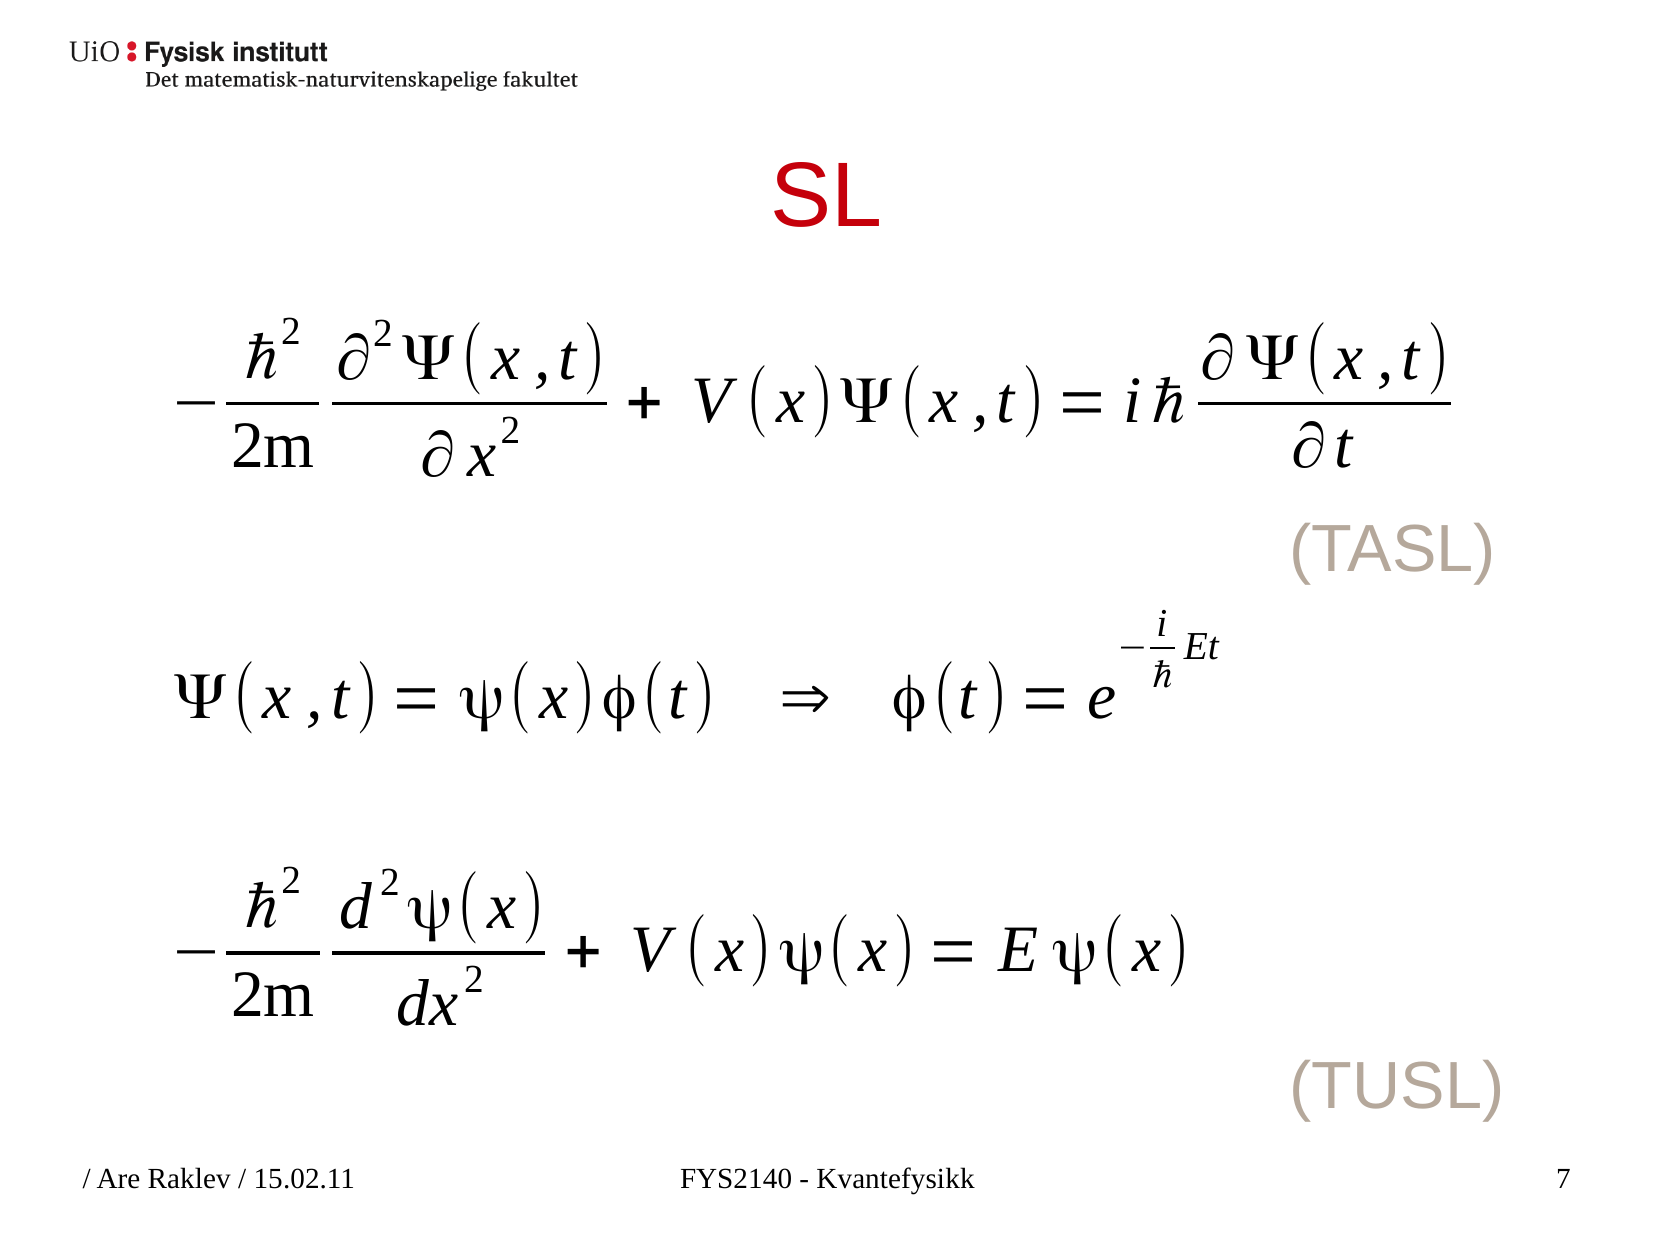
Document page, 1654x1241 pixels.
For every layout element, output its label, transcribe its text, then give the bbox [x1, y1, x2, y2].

picture [68, 37, 581, 93]
chart [774, 600, 1226, 739]
title SL [82, 90, 1571, 298]
text_box (TUSL) [1275, 1040, 1538, 1131]
chart [165, 308, 1460, 492]
chart [165, 657, 722, 738]
chart [165, 858, 1195, 1041]
text_box (TASL) [1275, 503, 1538, 593]
